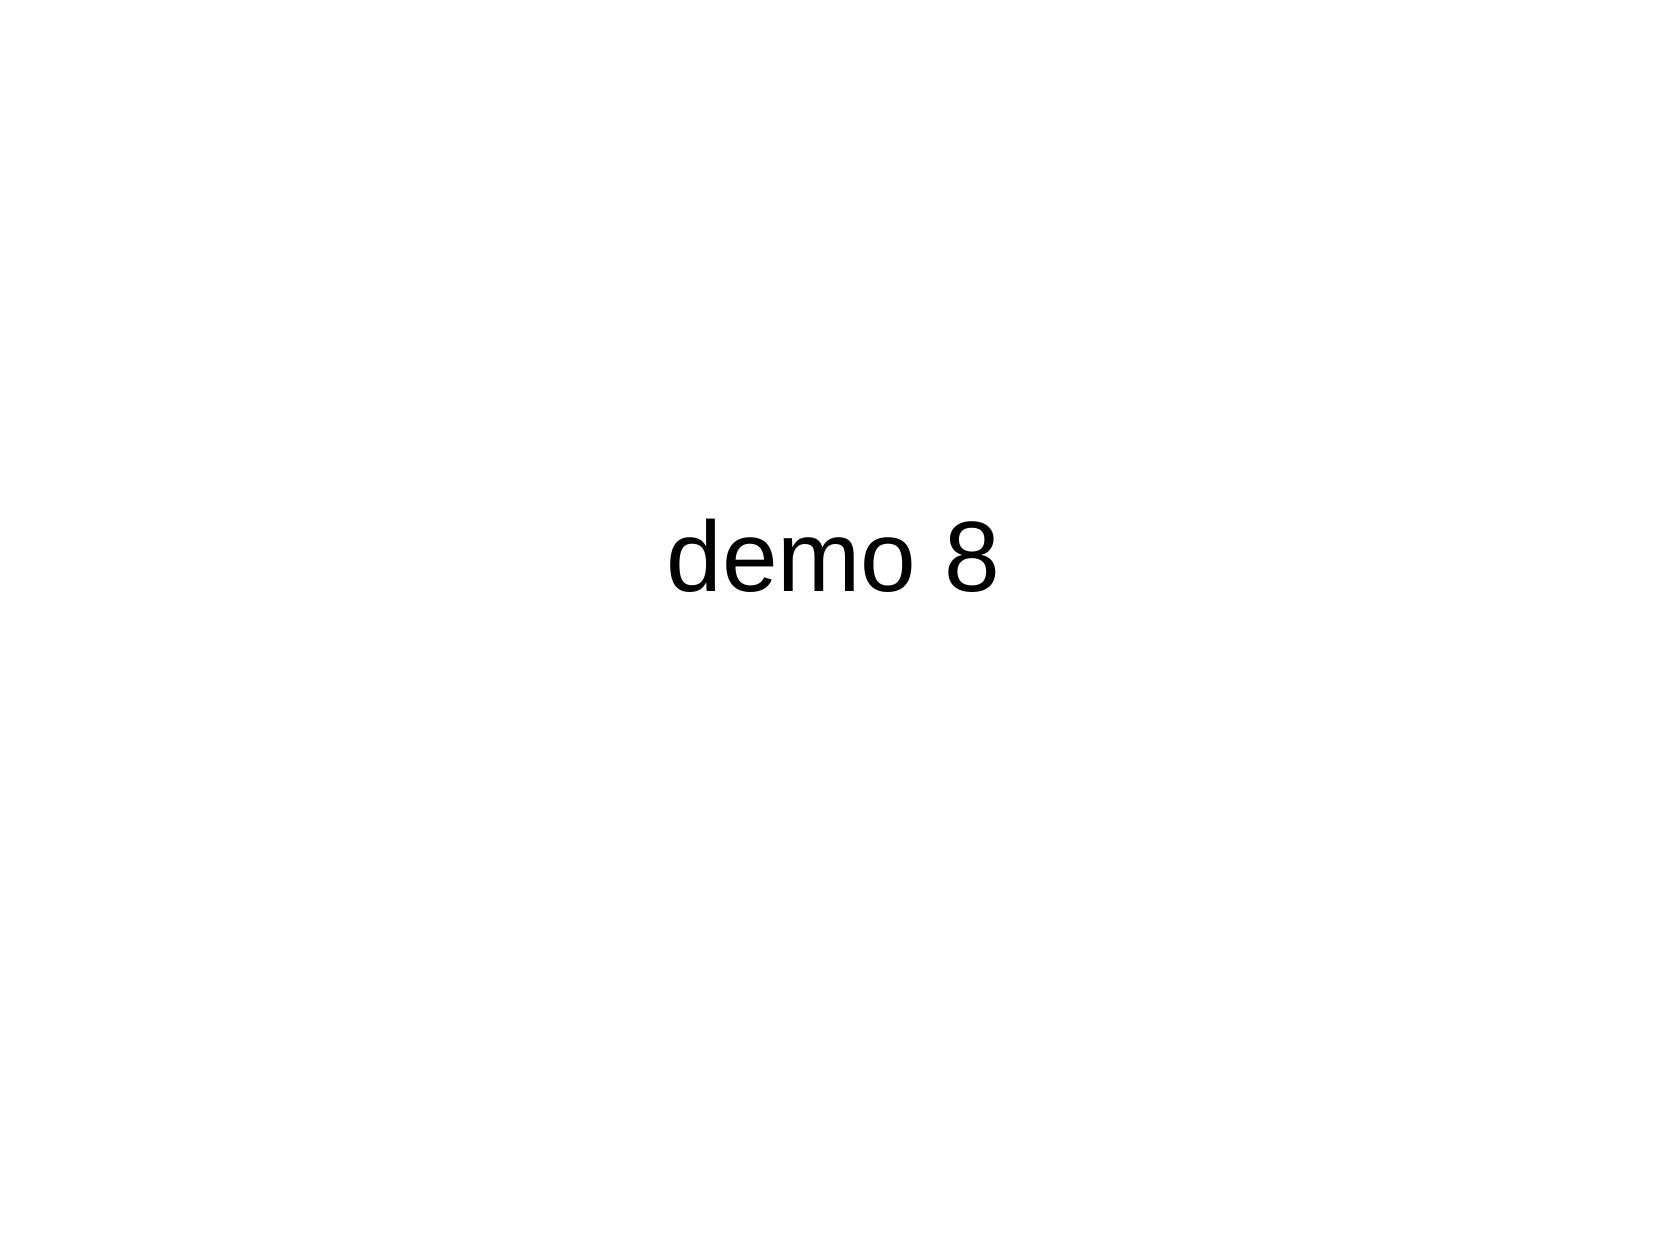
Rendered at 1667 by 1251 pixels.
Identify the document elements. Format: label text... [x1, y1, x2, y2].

title demo 8 [140, 500, 1527, 701]
